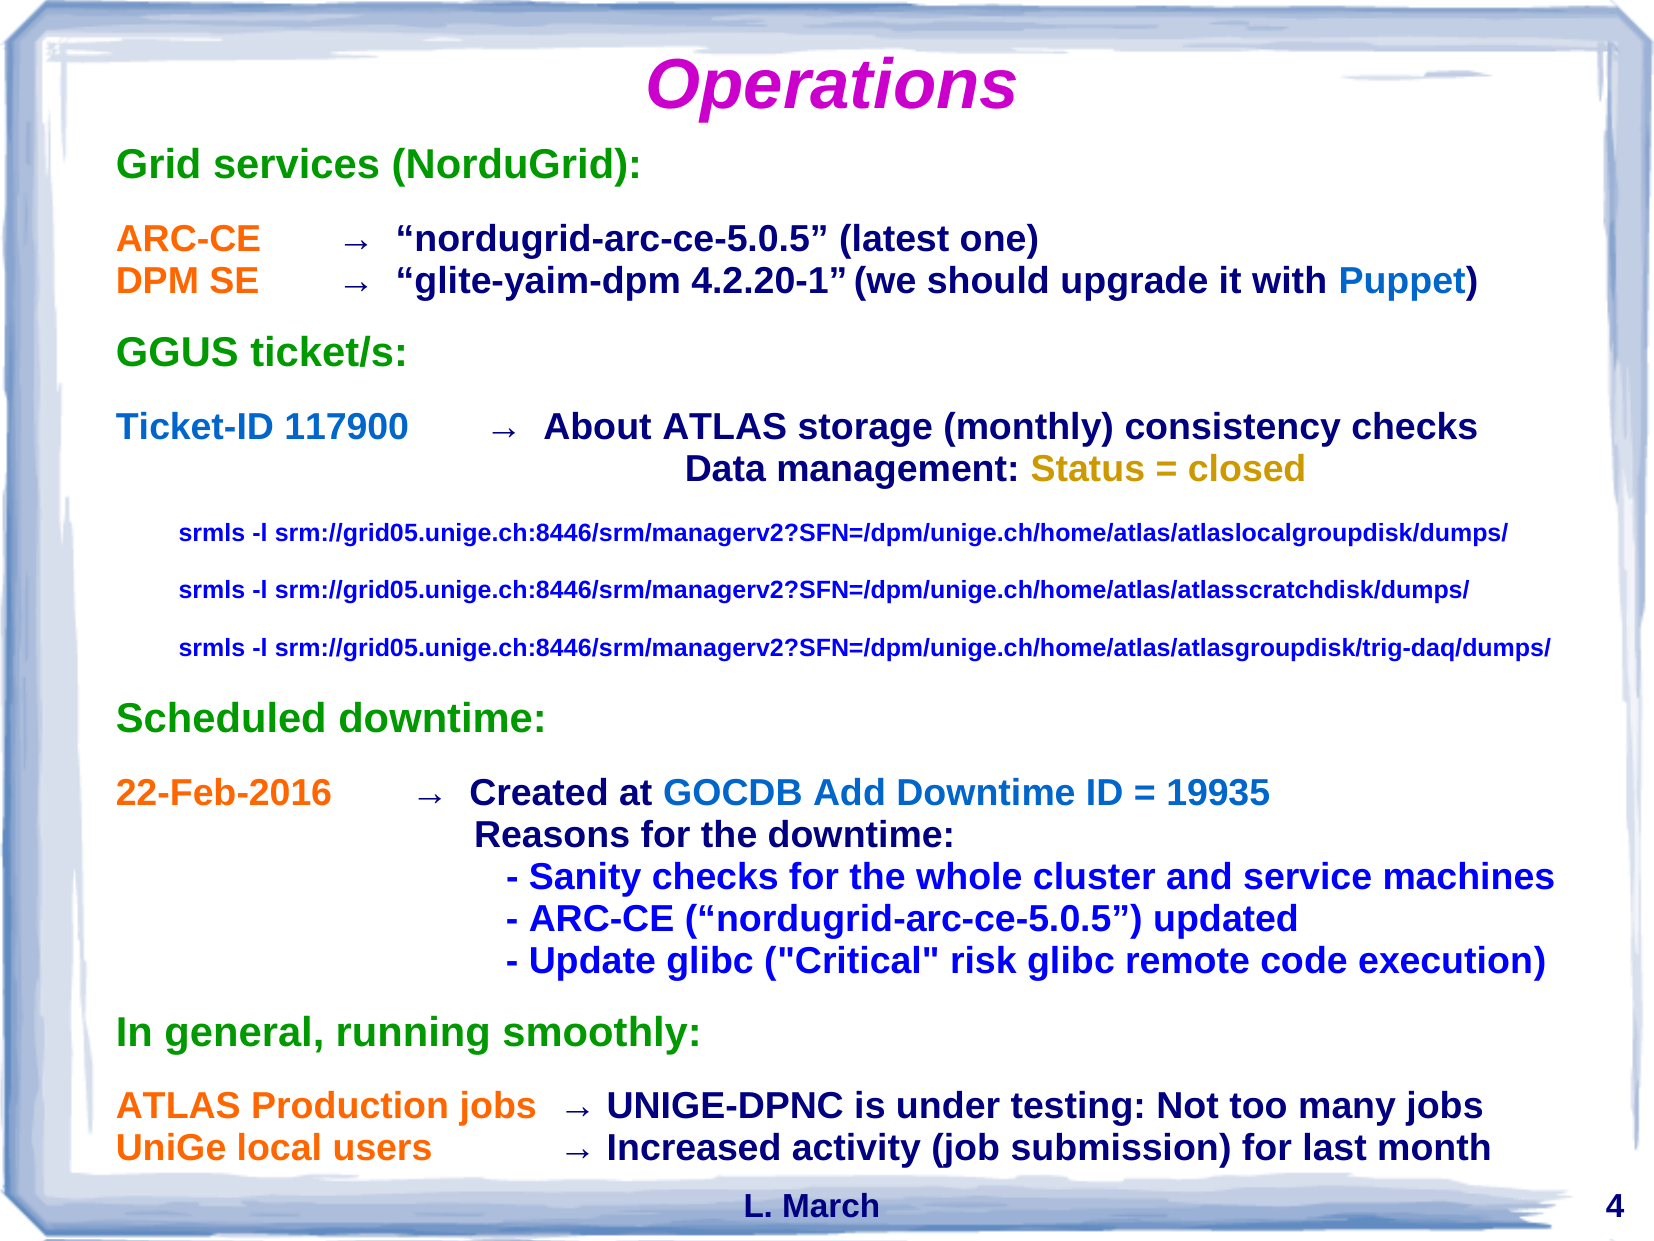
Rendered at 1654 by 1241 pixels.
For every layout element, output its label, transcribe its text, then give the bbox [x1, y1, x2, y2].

list Grid services (NorduGrid): ARC-CE → “nordugrid-arc-ce-5.0.5” (latest one) DPM SE → “glite-yaim-dpm 4.2.20-1” (we should upgrade it with Puppet) [62, 141, 1524, 316]
title Operations [60, 4, 1606, 163]
list 4 [1552, 1187, 1628, 1226]
list GGUS ticket/s: Ticket-ID 117900 → About ATLAS storage (monthly) consistency checks Data management: Status = closed srmls -l srm://grid05.unige.ch:8446/srm/managerv2?SFN=/dpm/unige.ch/home/atlas/atlaslocalgroupdisk/dumps/ srmls -l srm://grid05.unige.ch:8446/srm/managerv2?SFN=/dpm/unige.ch/home/atlas/atlasscratchdisk/dumps/ srmls -l srm://grid05.unige.ch:8446/srm/managerv2?SFN=/dpm/unige.ch/home/atlas/atlasgroupdisk/trig-daq/dumps/ [62, 329, 1636, 662]
list Scheduled downtime: 22-Feb-2016 → Created at GOCDB Add Downtime ID = 19935 Reasons for the downtime: - Sanity checks for the whole cluster and service machines - ARC-CE (“nordugrid-arc-ce-5.0.5”) updated - Update glibc ("Critical" risk glibc remote code execution) [62, 695, 1591, 982]
list L. March [690, 1187, 899, 1226]
picture [0, 0, 1654, 1241]
list In general, running smoothly: ATLAS Production jobs → UNIGE-DPNC is under testing: Not too many jobs UniGe local users → Increased activity (job submission) for last month [62, 1008, 1591, 1185]
